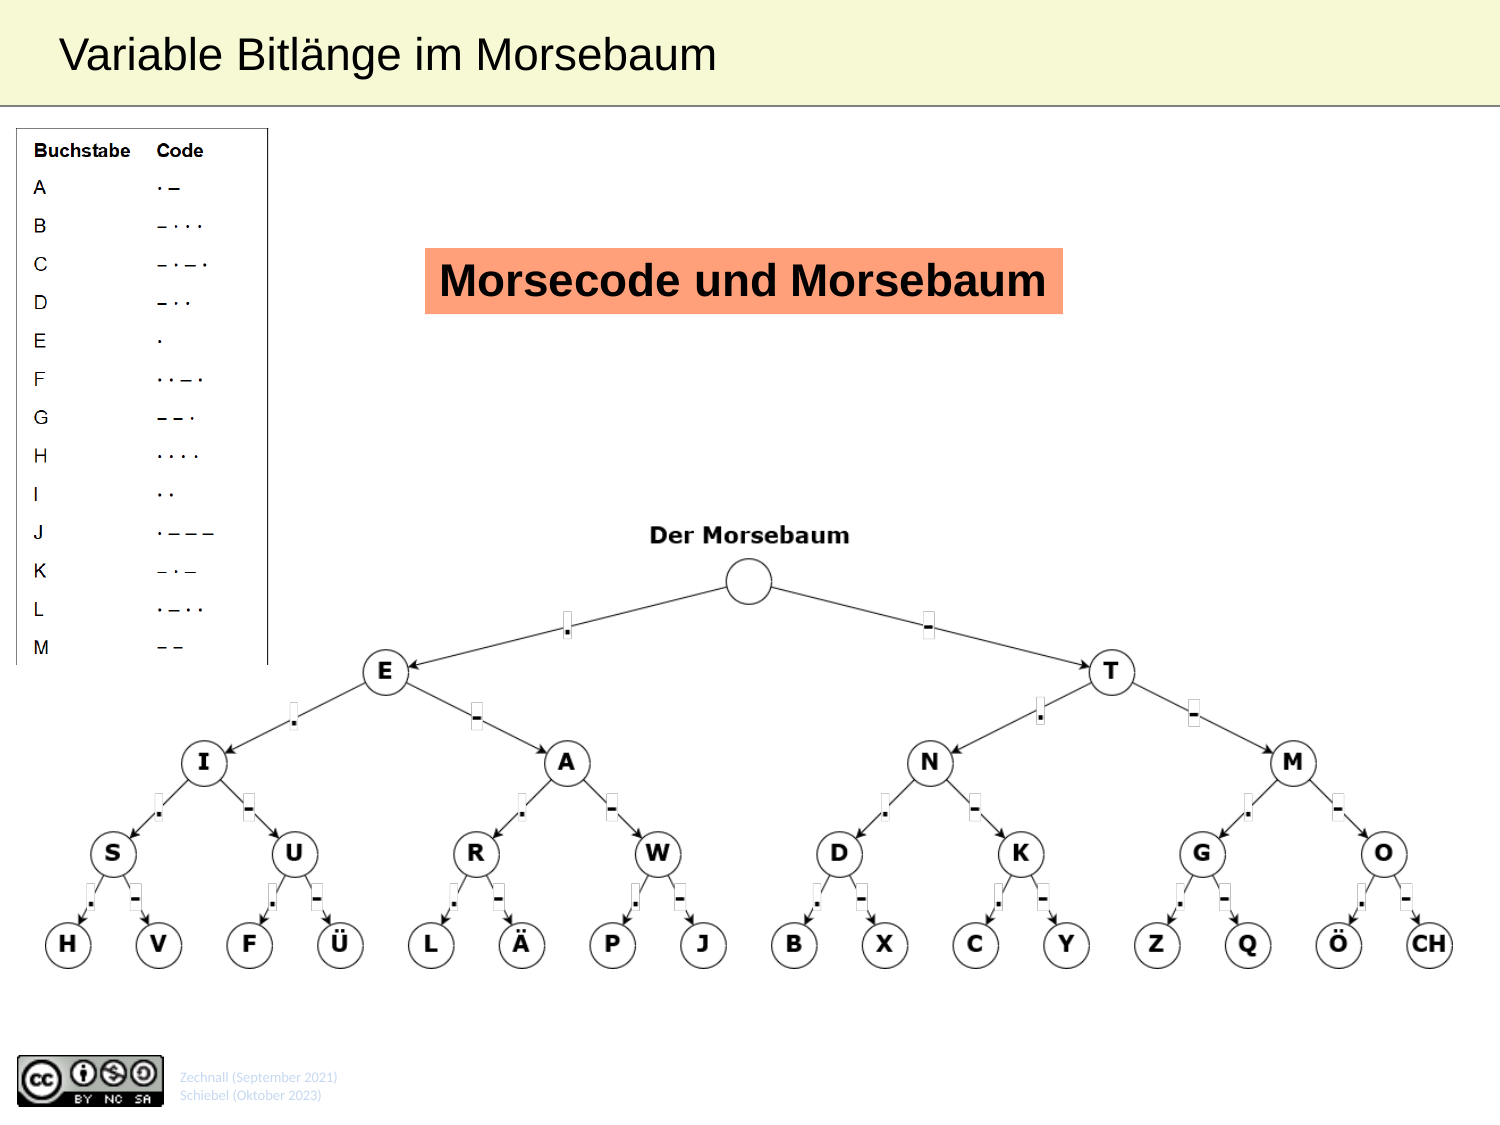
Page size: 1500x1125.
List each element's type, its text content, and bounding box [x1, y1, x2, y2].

picture [17, 1055, 164, 1107]
text_box Morsecode und Morsebaum [425, 248, 1063, 315]
picture [11, 123, 1453, 969]
title Variable Bitlänge im Morsebaum [59, 5, 1016, 104]
